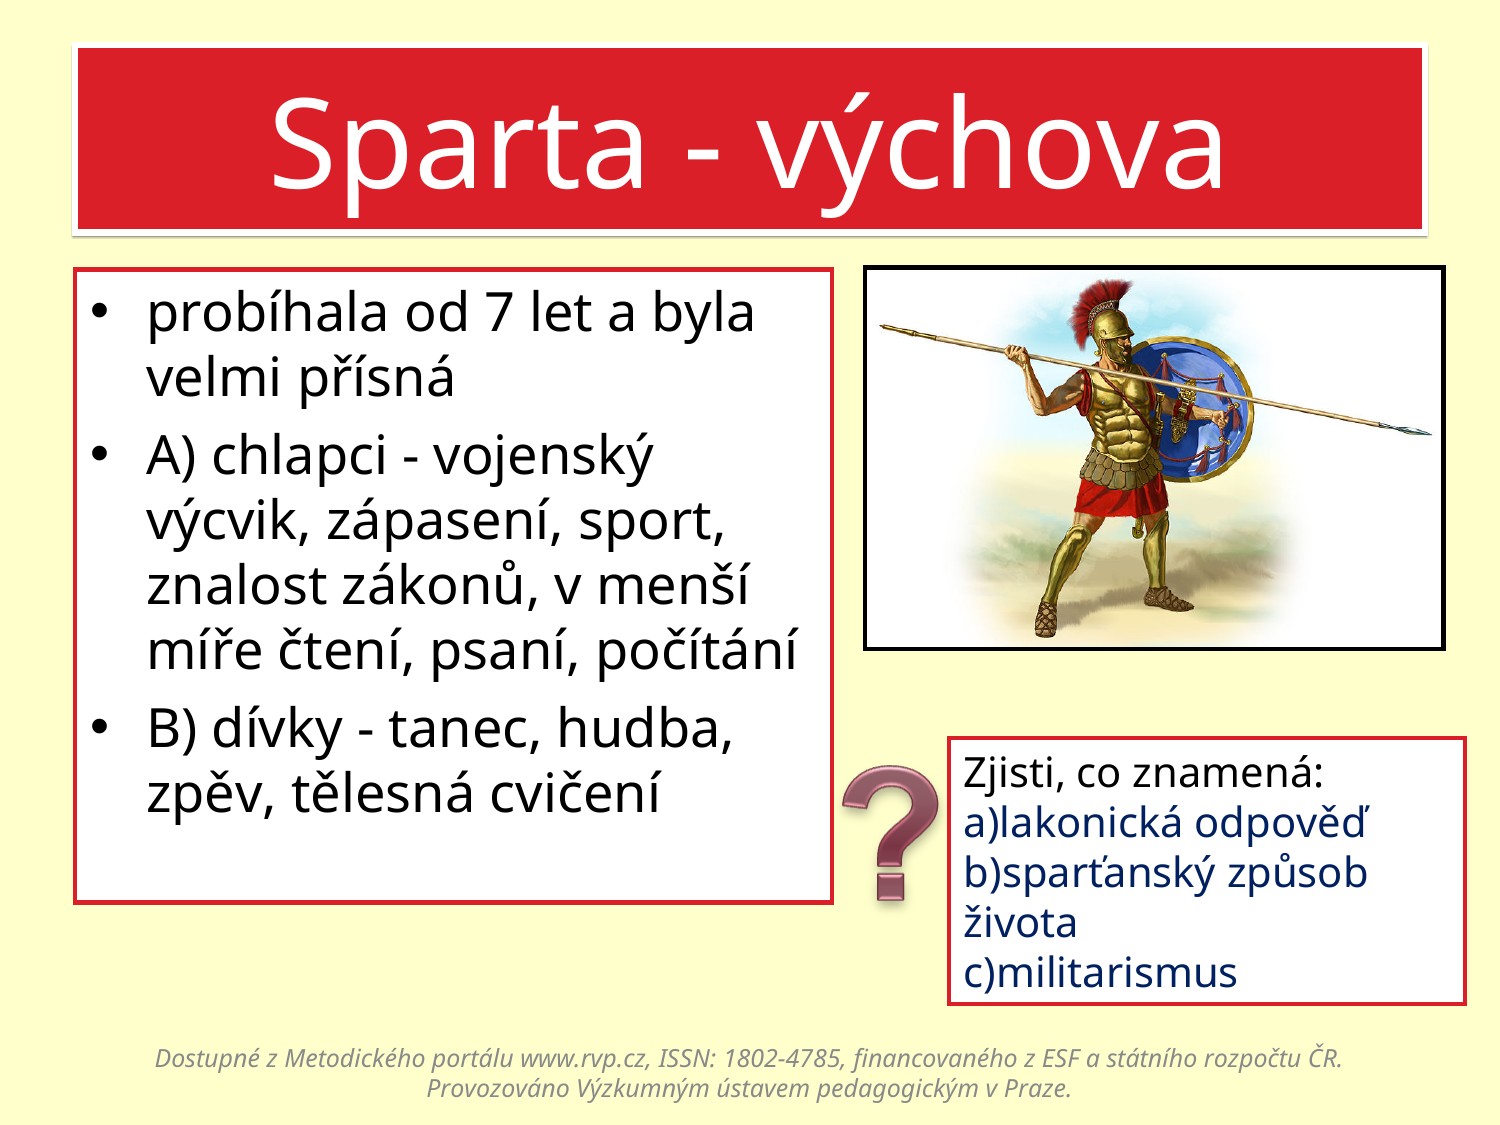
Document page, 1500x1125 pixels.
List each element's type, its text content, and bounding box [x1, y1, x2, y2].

text_box [867, 269, 1442, 648]
picture [707, 655, 1074, 966]
text_box Dostupné z Metodického portálu www.rvp.cz, ISSN: 1802-4785, financovaného z ESF a státního rozpočtu ČR. Provozováno Výzkumným ústavem pedagogickým v Praze. [93, 1042, 1407, 1103]
title Sparta - výchova [75, 45, 1426, 233]
list probíhala od 7 let a byla velmi přísná A) chlapci - vojenský výcvik, zápasení, sport, znalost zákonů, v menší míře čtení, psaní, počítání B) dívky - tanec, hudba, zpěv, tělesná cvičení [74, 269, 832, 903]
text_box Zjisti, co znamená: lakonická odpověď sparťanský způsob života militarismus [949, 738, 1465, 1004]
